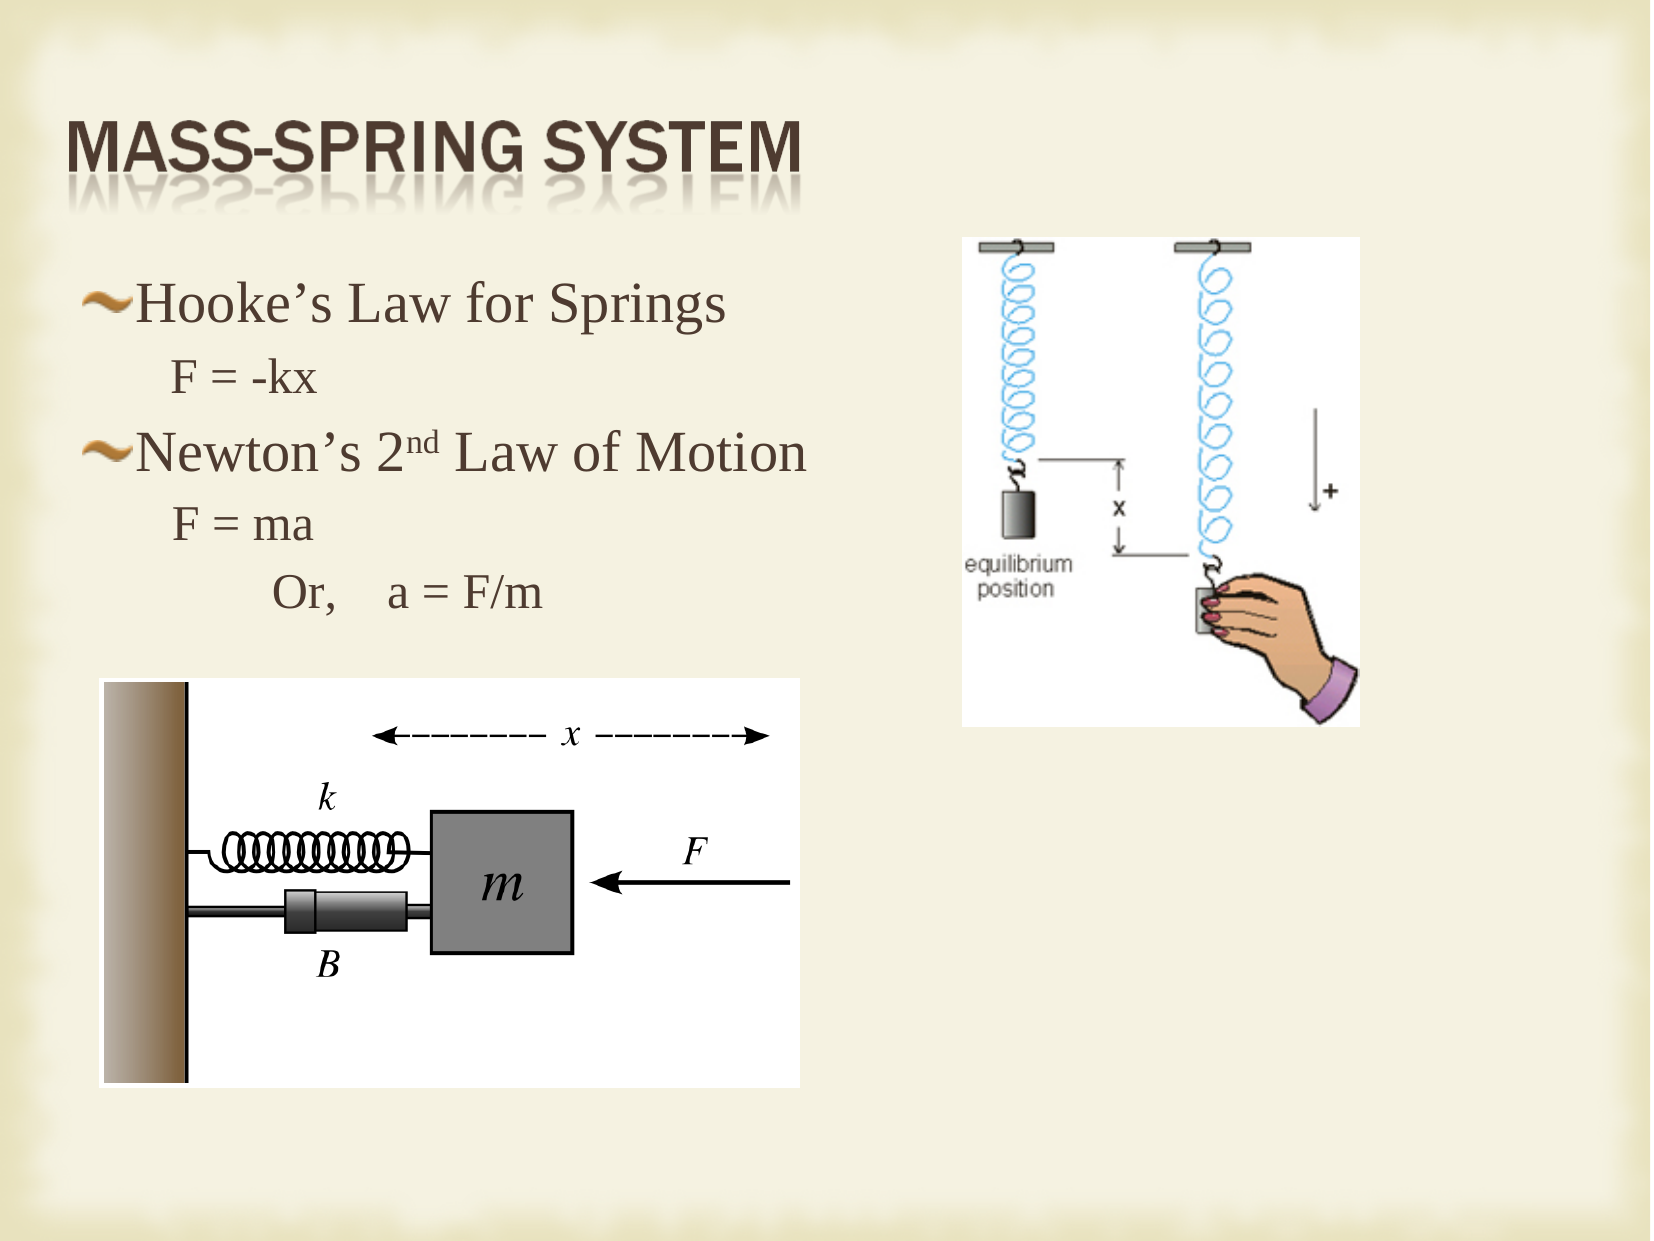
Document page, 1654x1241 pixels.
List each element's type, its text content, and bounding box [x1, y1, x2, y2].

list Hooke’s Law for Springs F = -kx Newton’s 2nd Law of Motion F = ma Or, a = F/m [50, 262, 925, 726]
picture [0, 0, 1651, 1241]
text_box [16, 73, 1477, 727]
